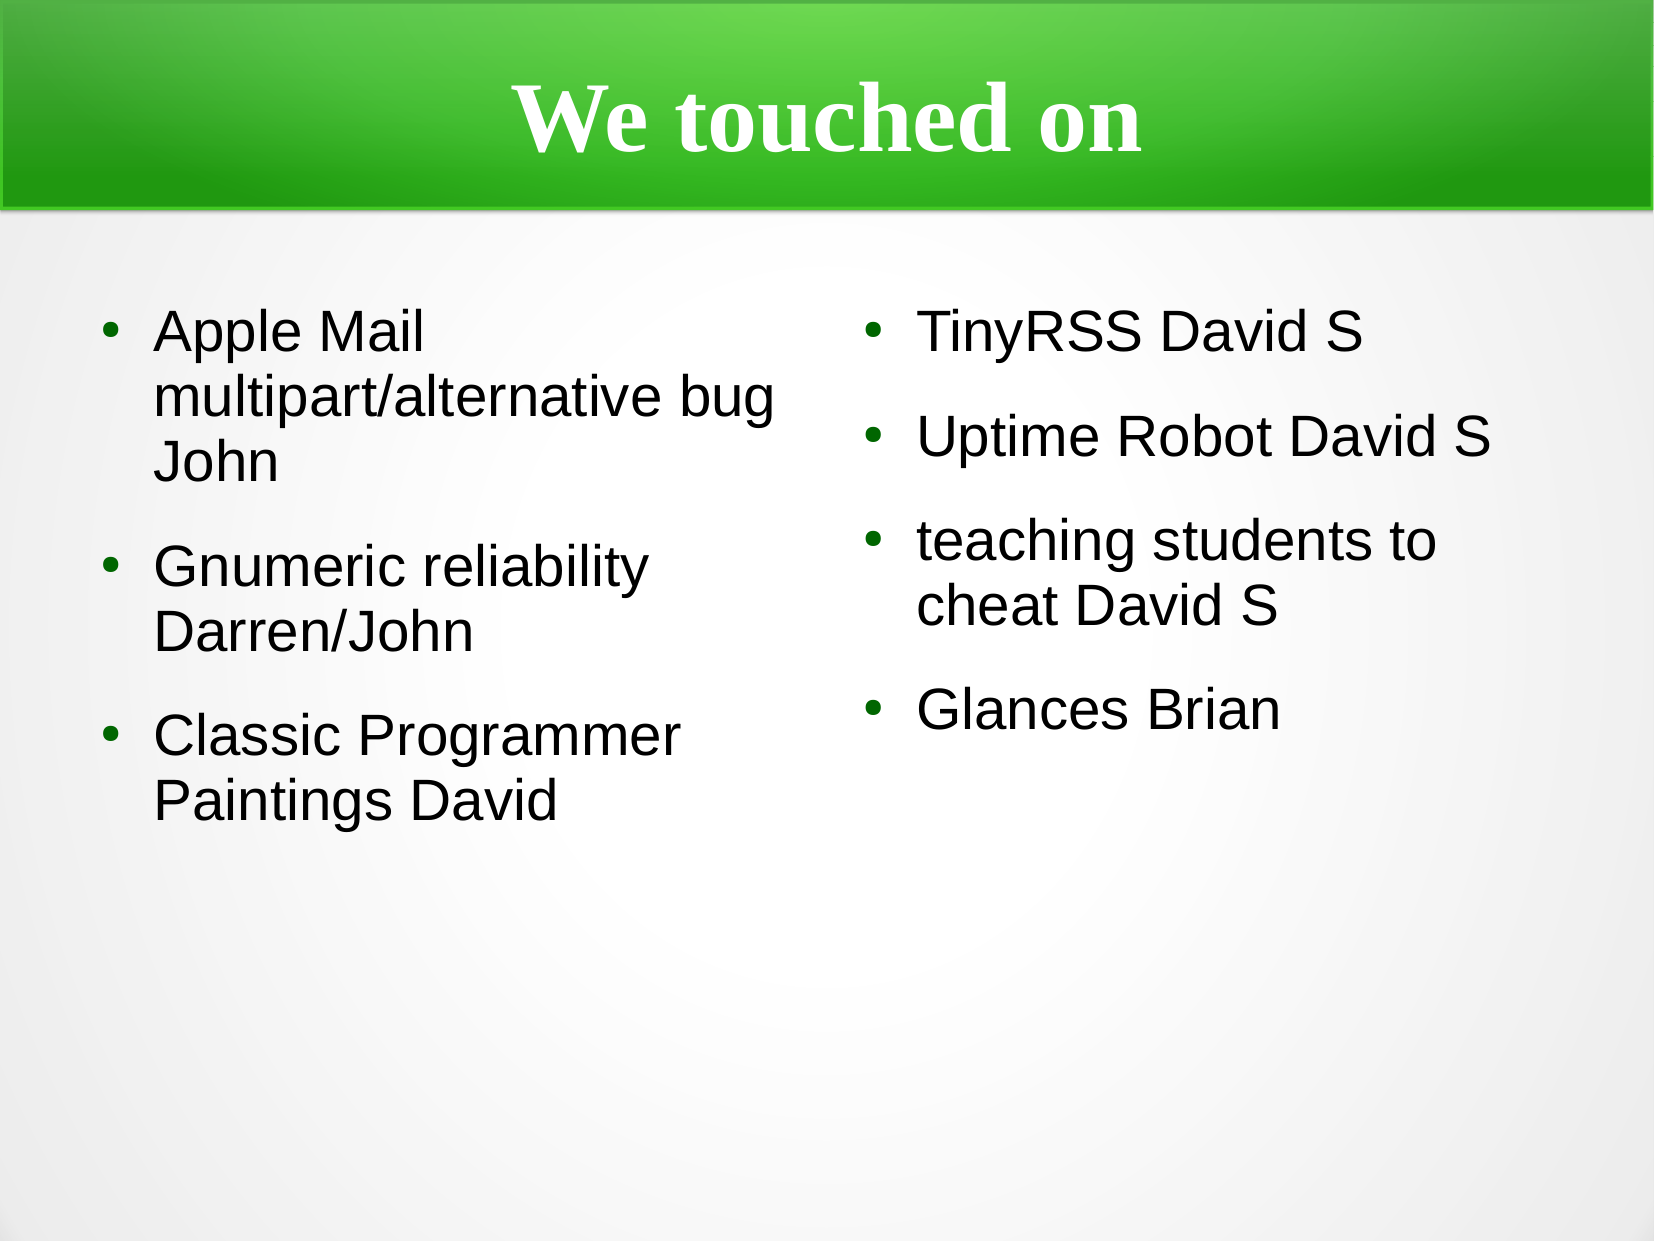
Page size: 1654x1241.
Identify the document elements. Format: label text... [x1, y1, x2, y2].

list TinyRSS David S Uptime Robot David S teaching students to cheat David S Glances Brian [845, 299, 1572, 1019]
title We touched on [82, 45, 1571, 192]
list Apple Mail multipart/alternative bug John Gnumeric reliability Darren/John Classic Programmer Paintings David [82, 299, 809, 1019]
